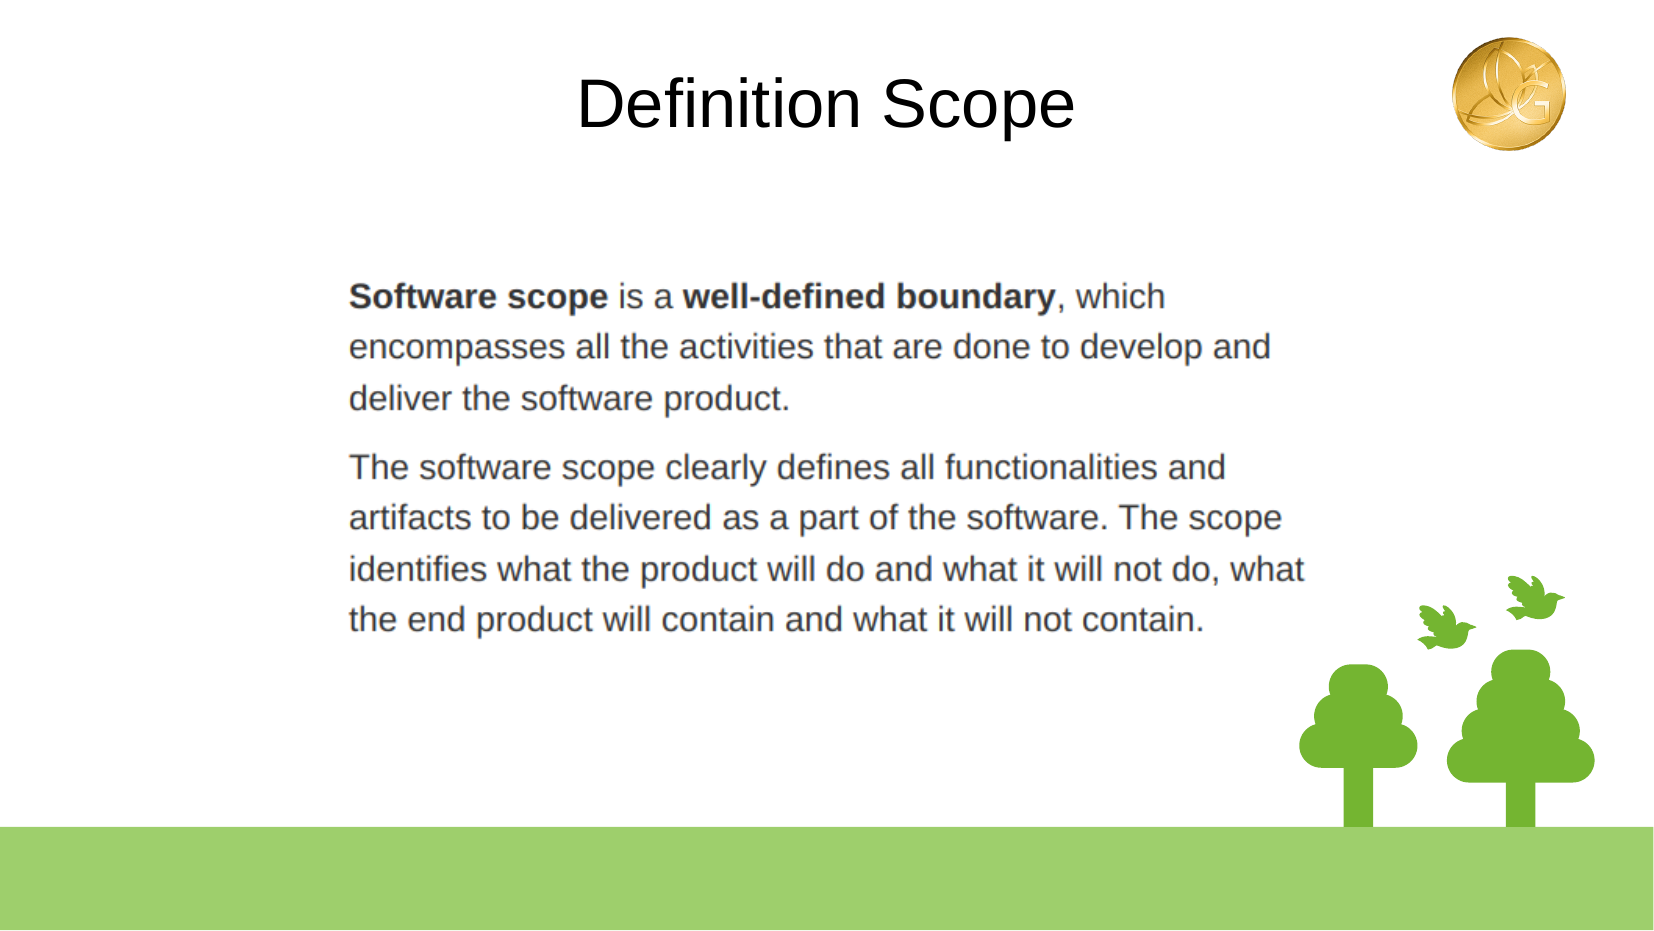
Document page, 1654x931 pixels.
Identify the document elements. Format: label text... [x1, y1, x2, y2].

title Definition Scope [88, 29, 1565, 178]
picture [1452, 37, 1566, 151]
picture [338, 263, 1318, 669]
